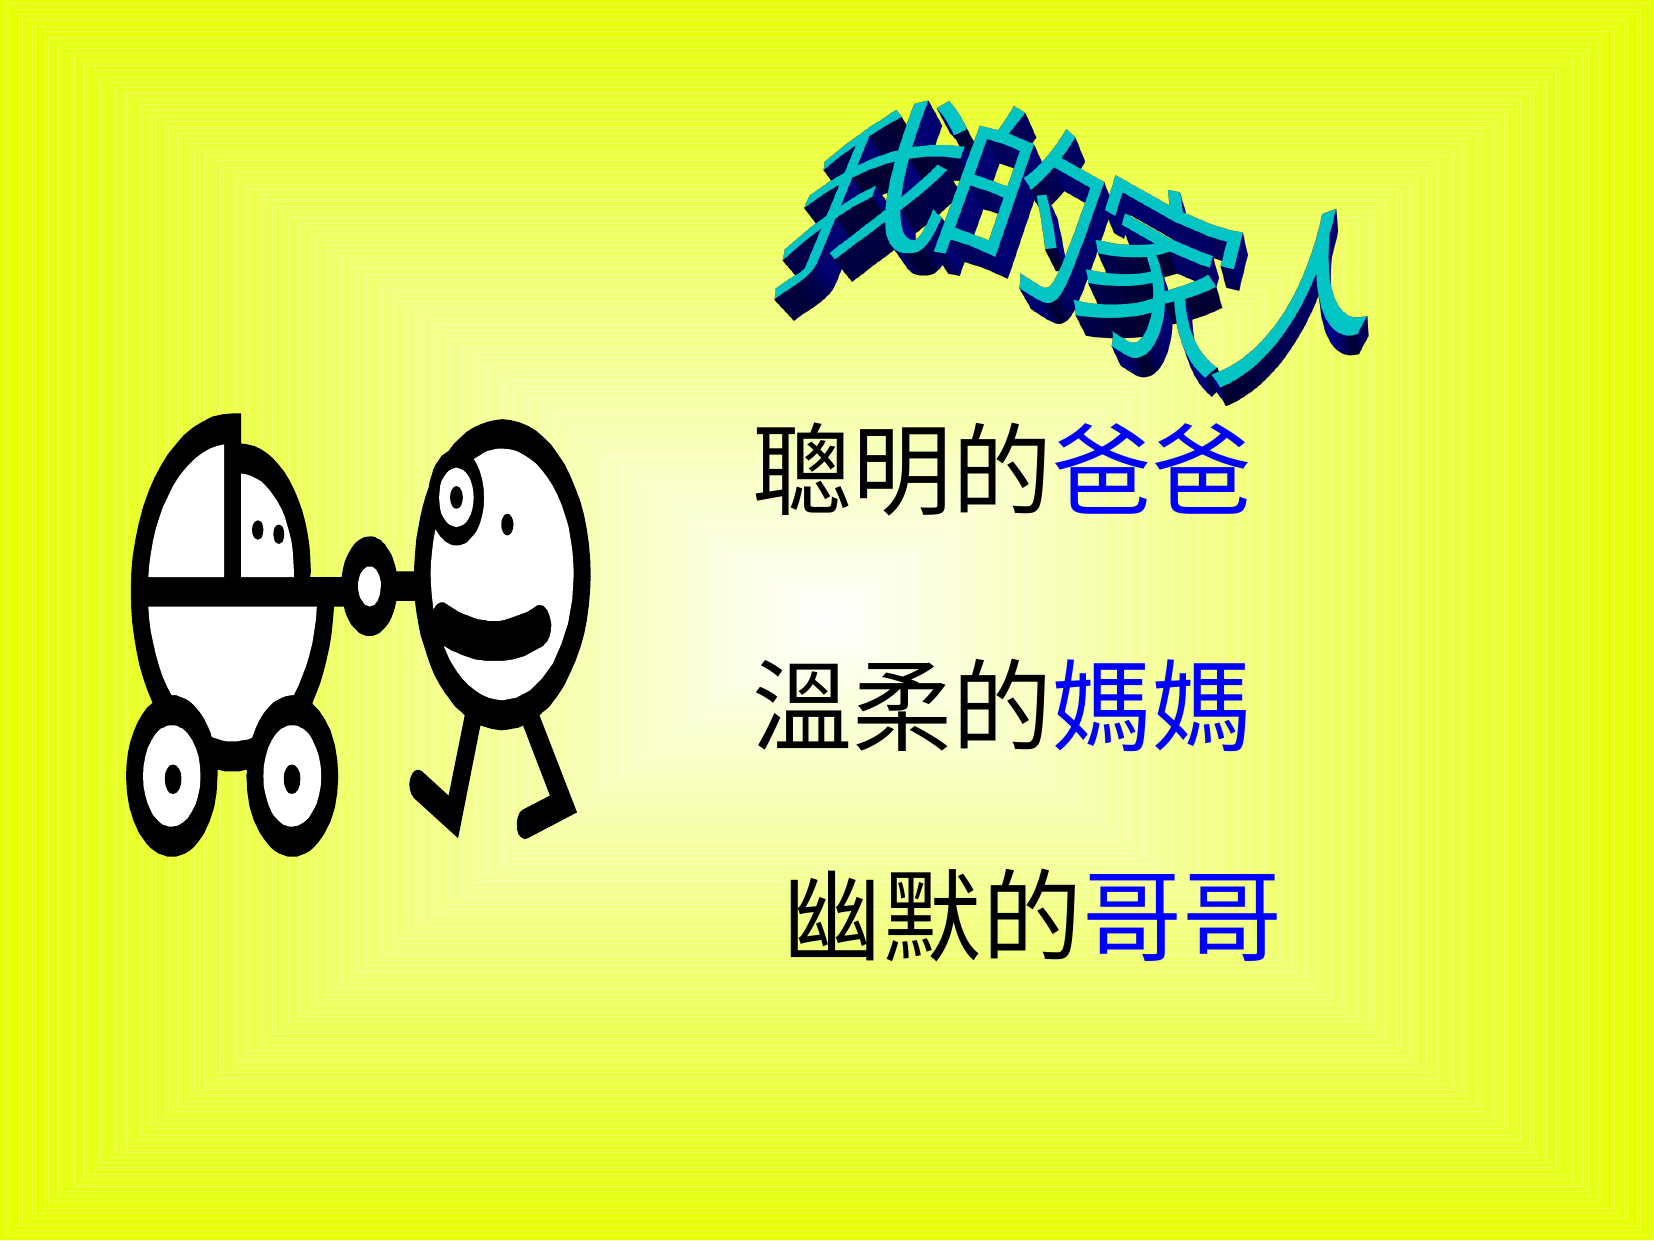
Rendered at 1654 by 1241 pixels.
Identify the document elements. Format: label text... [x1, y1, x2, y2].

text_box 聰明的爸爸 [738, 383, 1654, 499]
text_box 幽默的哥哥 [767, 830, 1388, 945]
text_box 溫柔的媽媽 [738, 620, 1506, 735]
picture [126, 413, 591, 857]
